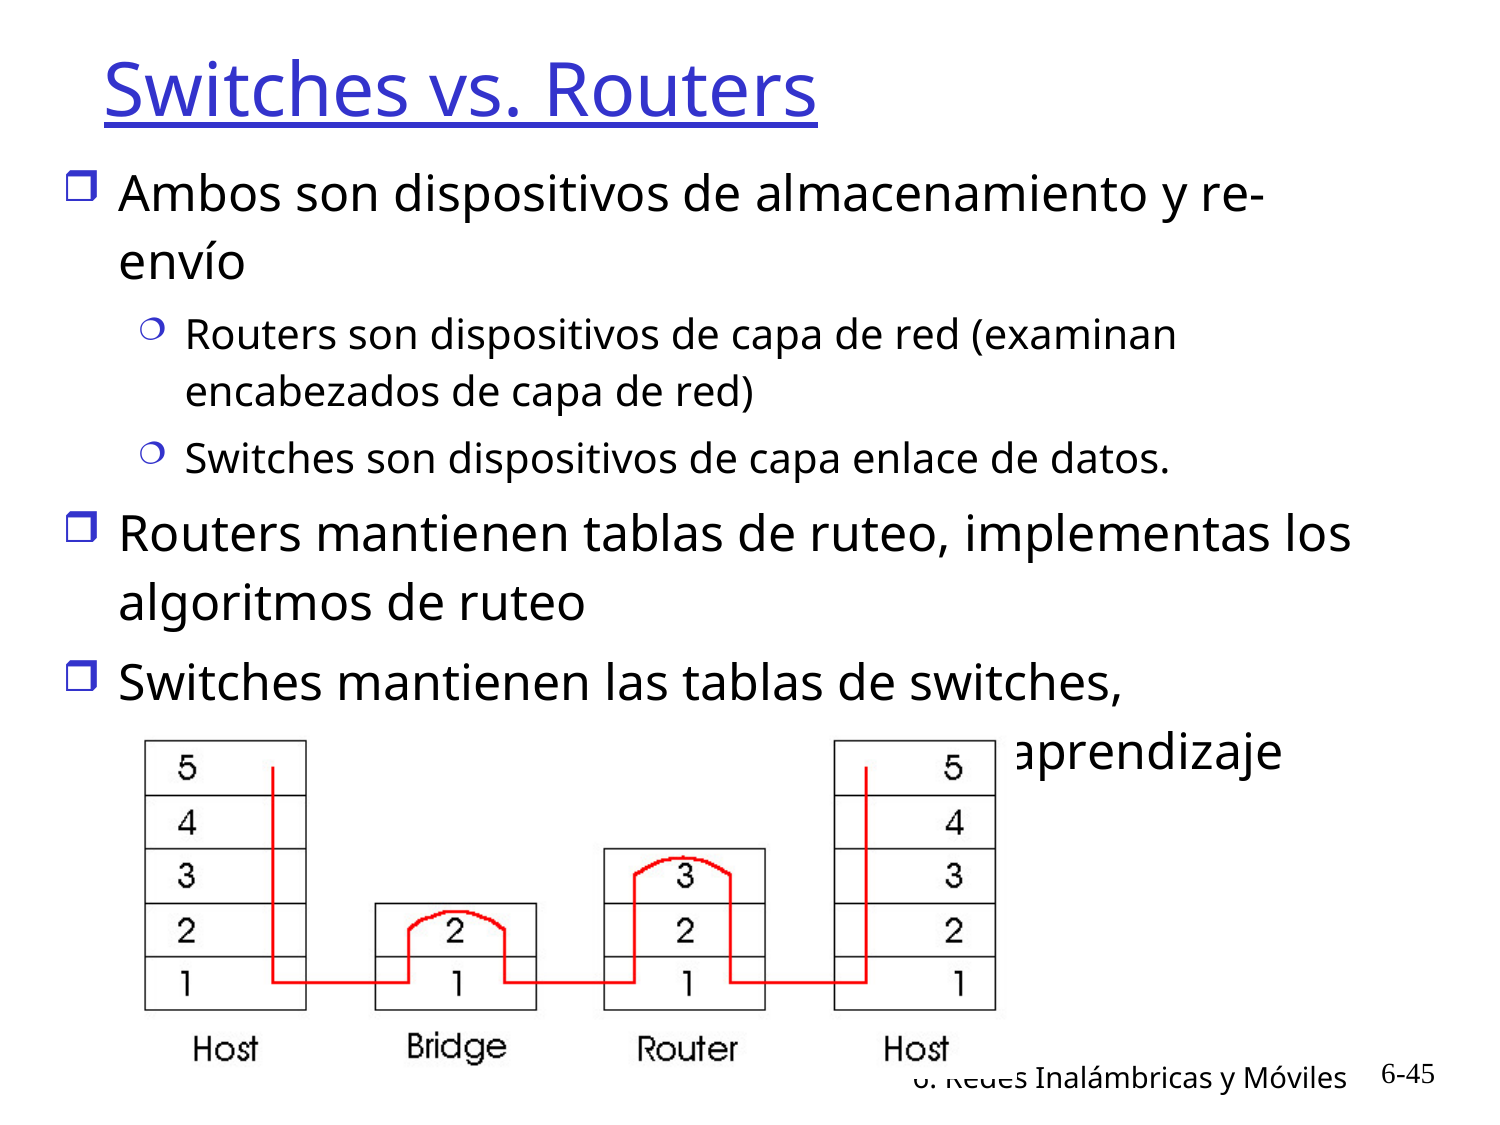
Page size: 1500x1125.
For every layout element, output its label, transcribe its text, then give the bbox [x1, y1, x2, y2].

picture [121, 724, 1017, 1079]
title Switches vs. Routers [89, 25, 1365, 149]
list Ambos son dispositivos de almacenamiento y re-envío Routers son dispositivos de capa de red (examinan encabezados de capa de red) Switches son dispositivos de capa enlace de datos. Routers mantienen tablas de ruteo, implementas los algoritmos de ruteo Switches mantienen las tablas de switches, implementan filtrado y algoritmos de aprendizaje [47, 149, 1388, 706]
